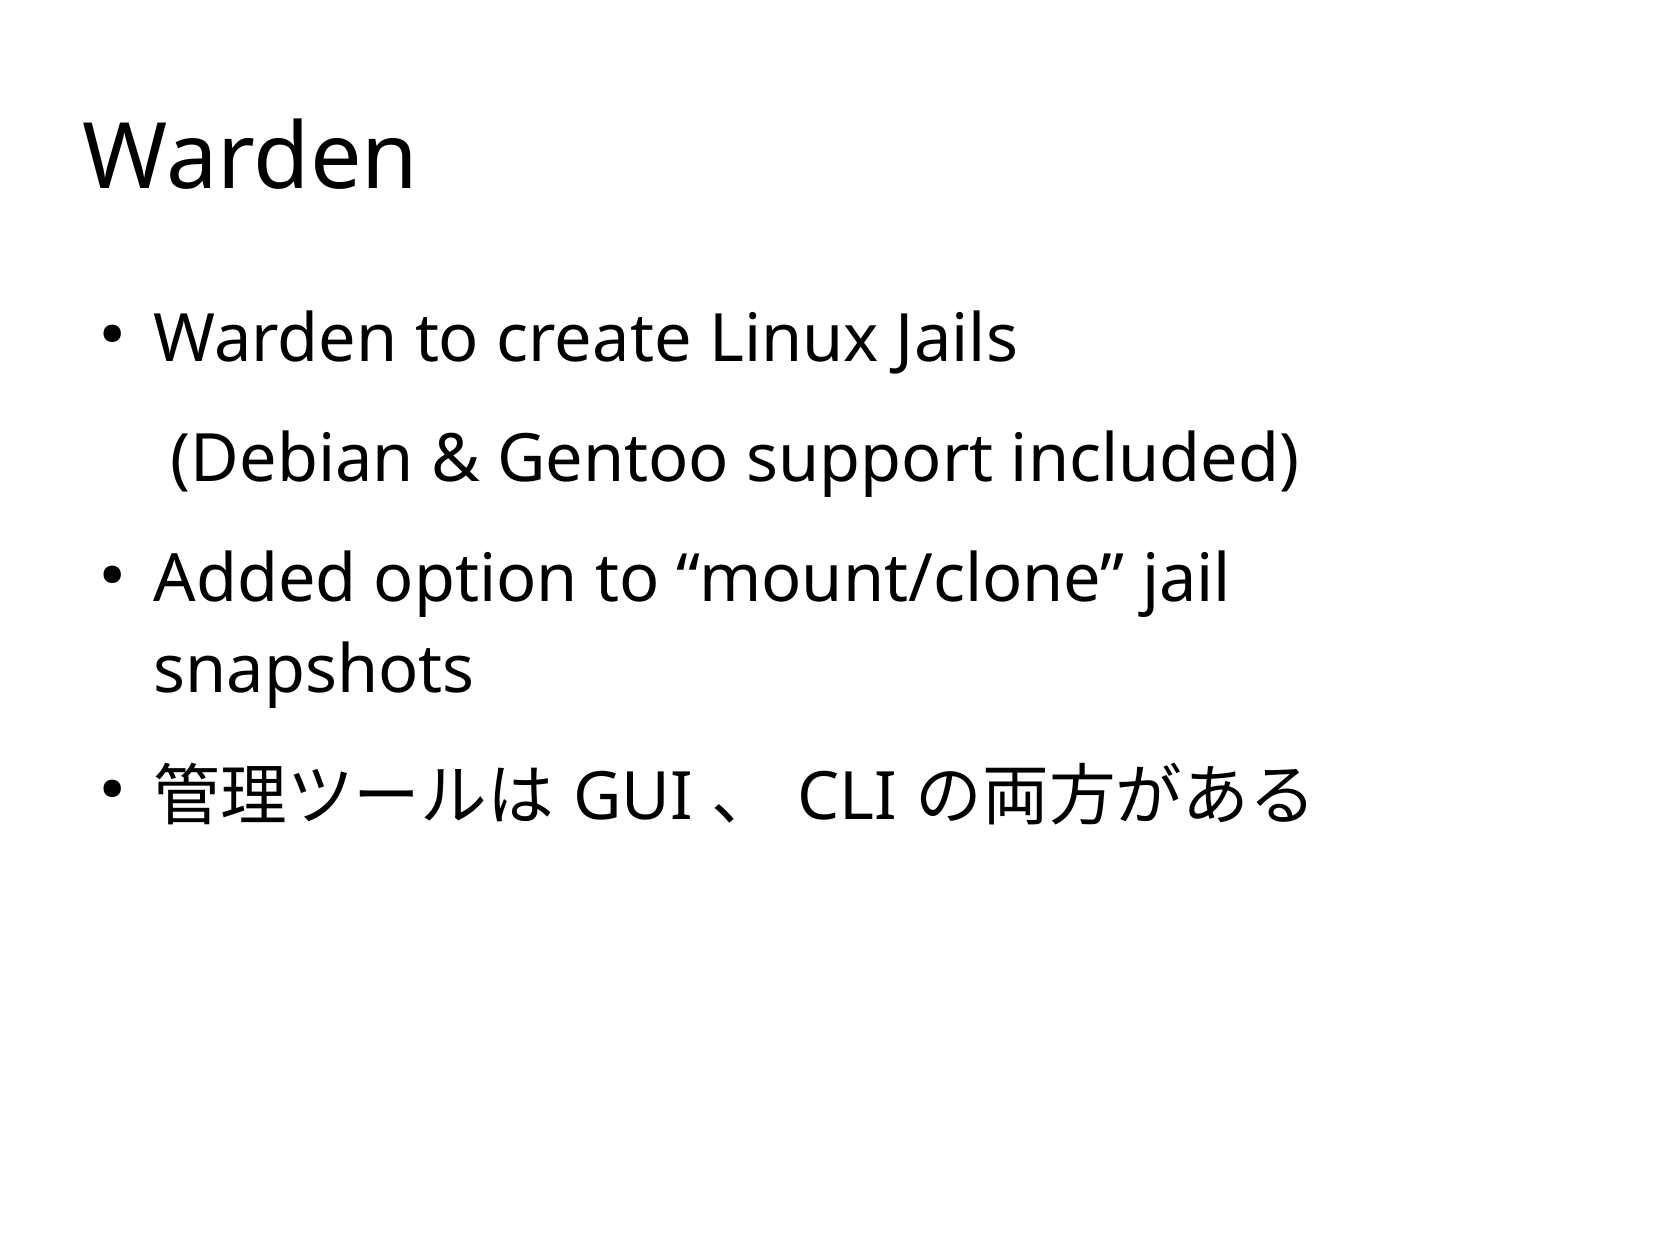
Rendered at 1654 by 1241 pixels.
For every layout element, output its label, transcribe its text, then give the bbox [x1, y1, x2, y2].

list Warden to create Linux Jails (Debian & Gentoo support included) Added option to “mount/clone” jail snapshots 管理ツールはGUI、CLIの両方がある [82, 290, 1571, 1109]
title Warden [82, 49, 1571, 257]
